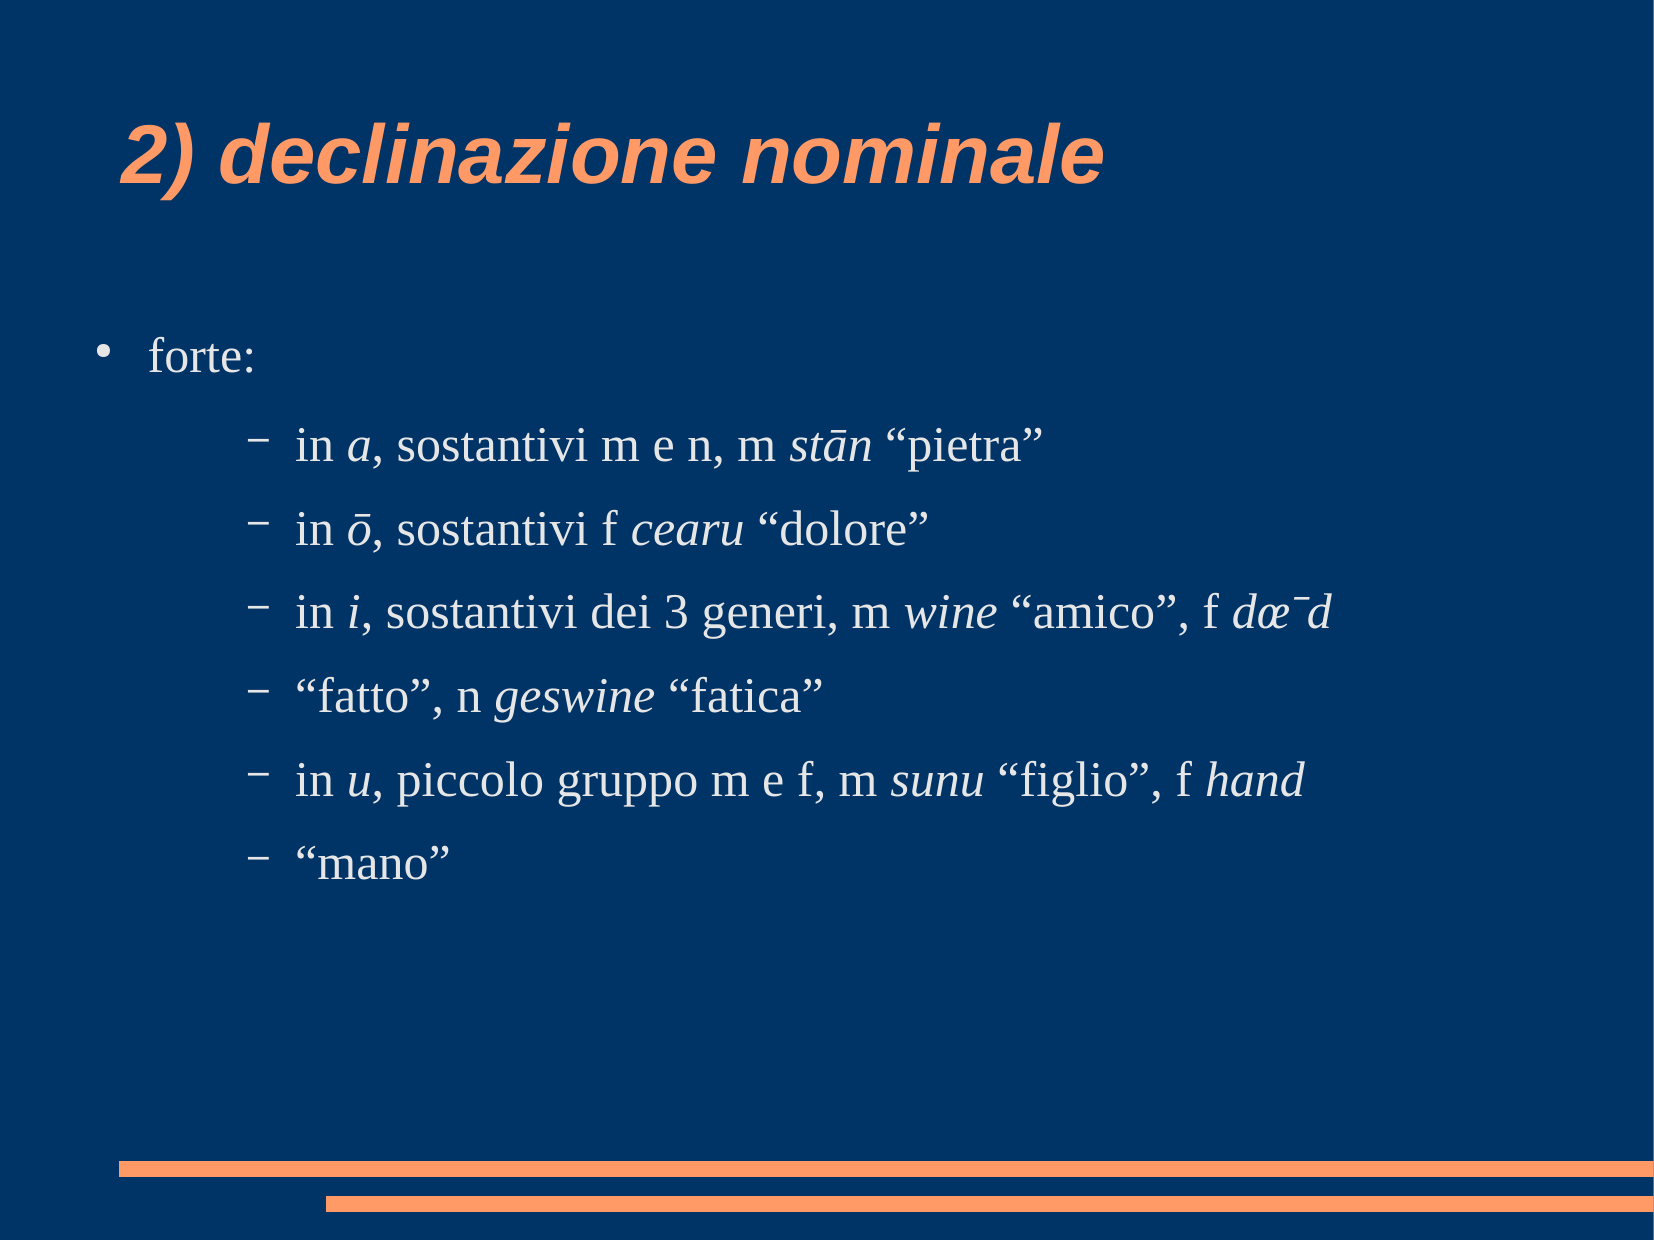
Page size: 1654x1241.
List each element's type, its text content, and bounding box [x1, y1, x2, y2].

list forte: in a, sostantivi m e n, m stān “pietra” in ō, sostantivi f cearu “dolore” in i, sostantivi dei 3 generi, m wine “amico”, f dœˉd “fatto”, n geswine “fatica” in u, piccolo gruppo m e f, m sunu “figlio”, f hand “mano” [59, 322, 1561, 1126]
title 2) declinazione nominale [121, 53, 1534, 246]
